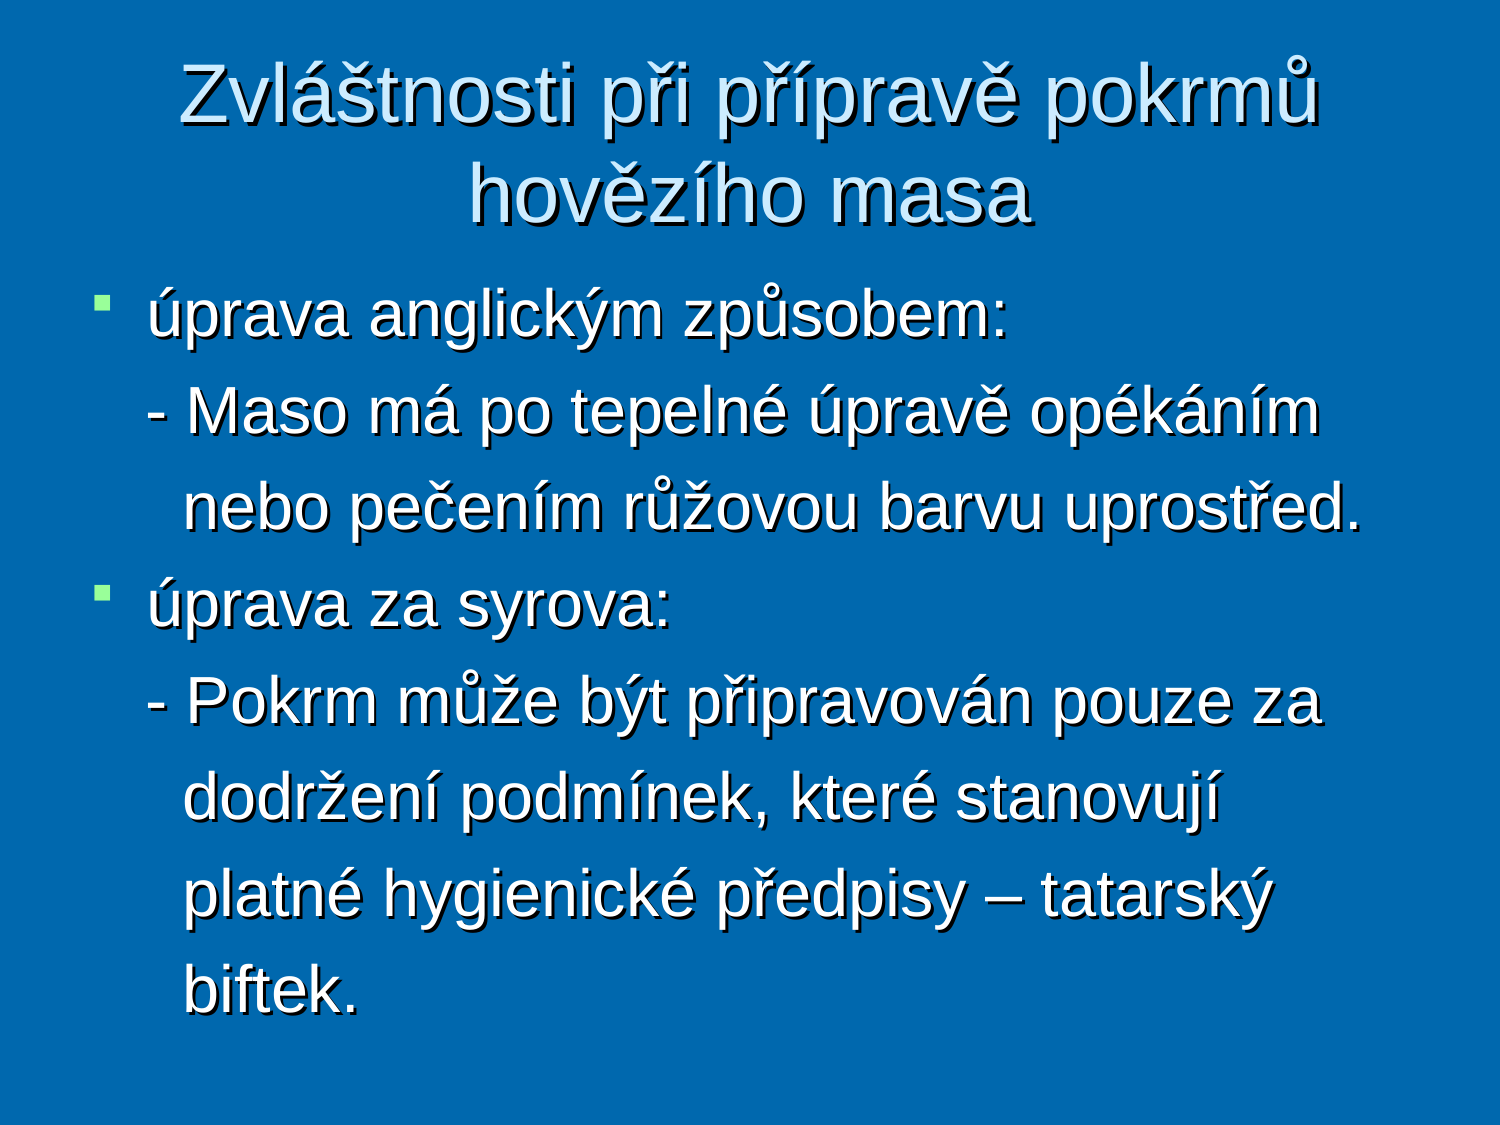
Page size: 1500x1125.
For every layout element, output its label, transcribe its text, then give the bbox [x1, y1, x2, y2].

title Zvláštnosti při přípravě pokrmů hovězího masa [75, 31, 1426, 247]
list úprava anglickým způsobem: - Maso má po tepelné úpravě opékáním nebo pečením růžovou barvu uprostřed. úprava za syrova: - Pokrm může být připravován pouze za dodržení podmínek, které stanovují platné hygienické předpisy – tatarský biftek. [75, 262, 1426, 1035]
